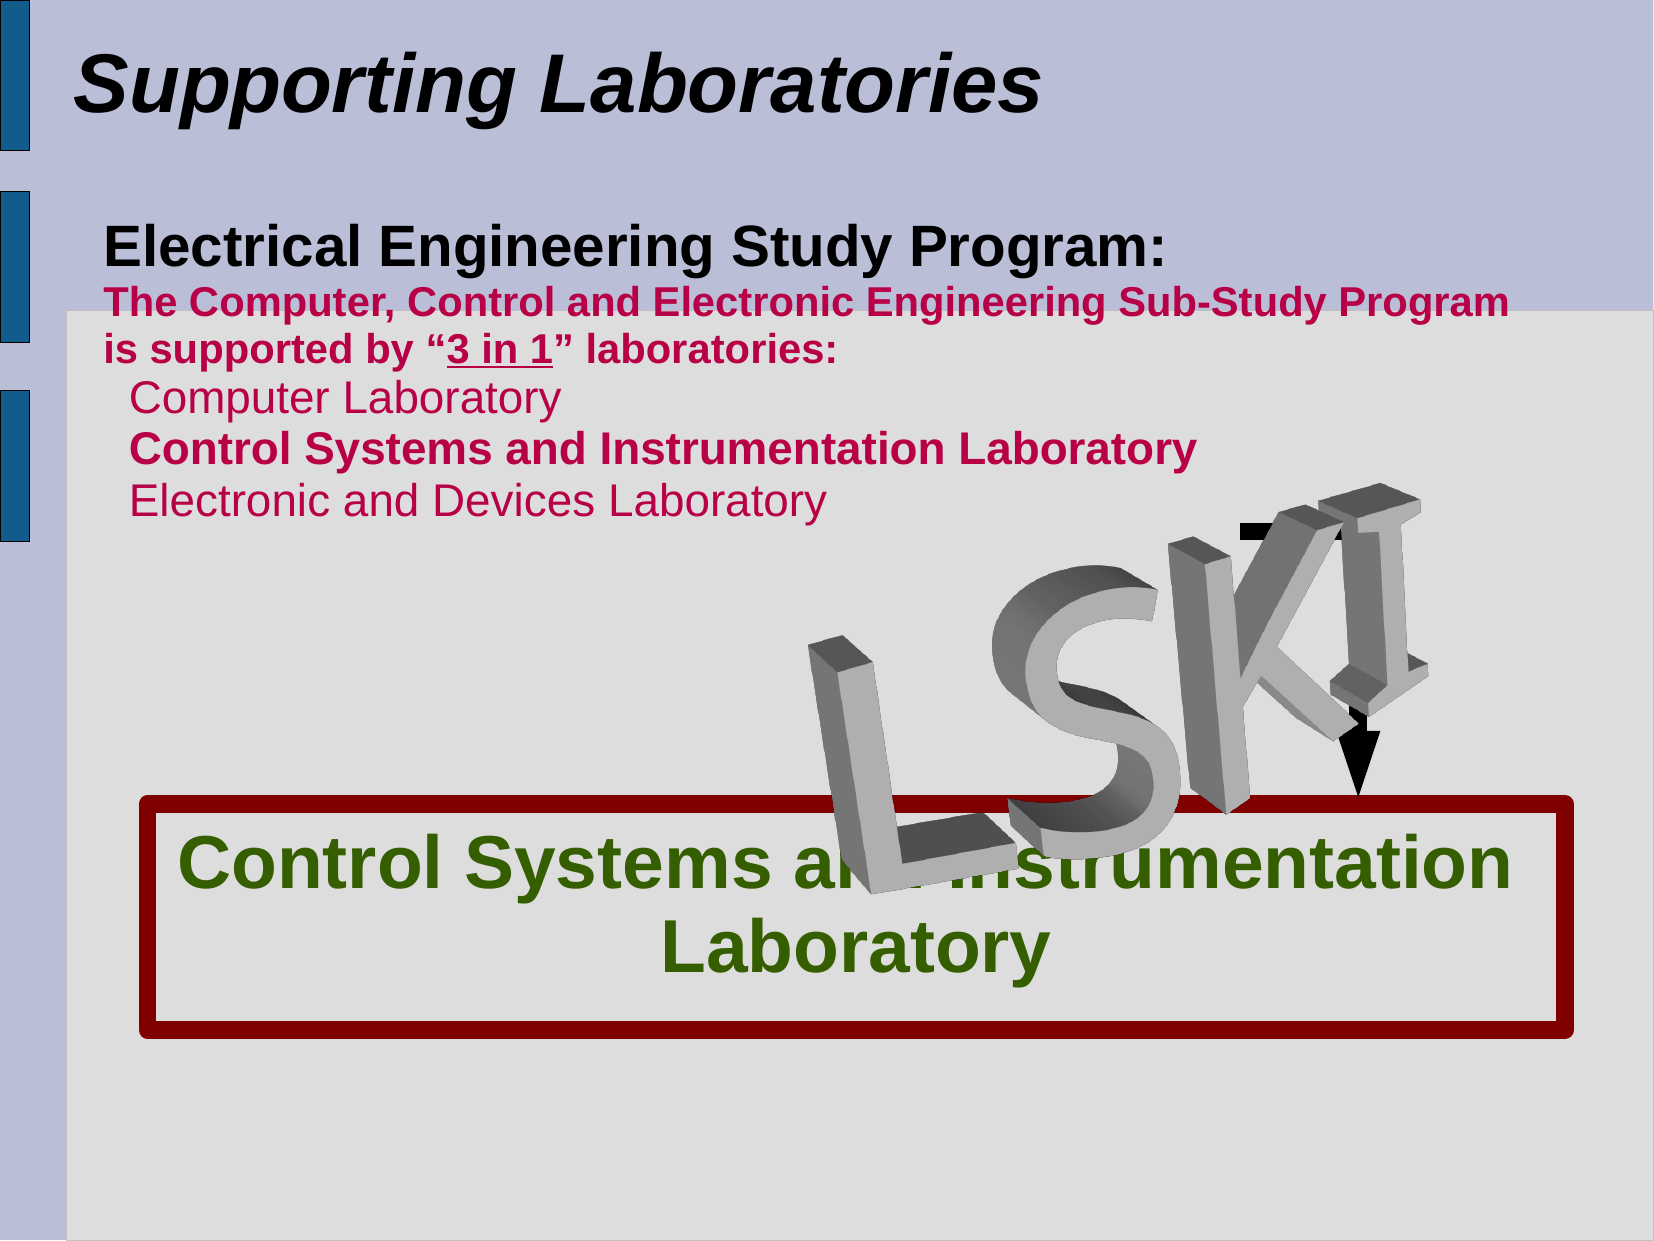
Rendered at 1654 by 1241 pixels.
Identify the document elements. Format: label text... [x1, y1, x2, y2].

text_box Control Systems and Instrumentation Laboratory [147, 803, 1565, 1031]
text_box Electrical Engineering Study Program: The Computer, Control and Electronic Engineering Sub-Study Program is supported by “3 in 1” laboratories: Computer Laboratory Control Systems and Instrumentation Laboratory Electronic and Devices Laboratory [88, 206, 1536, 578]
text_box Supporting Laboratories [59, 29, 1595, 151]
